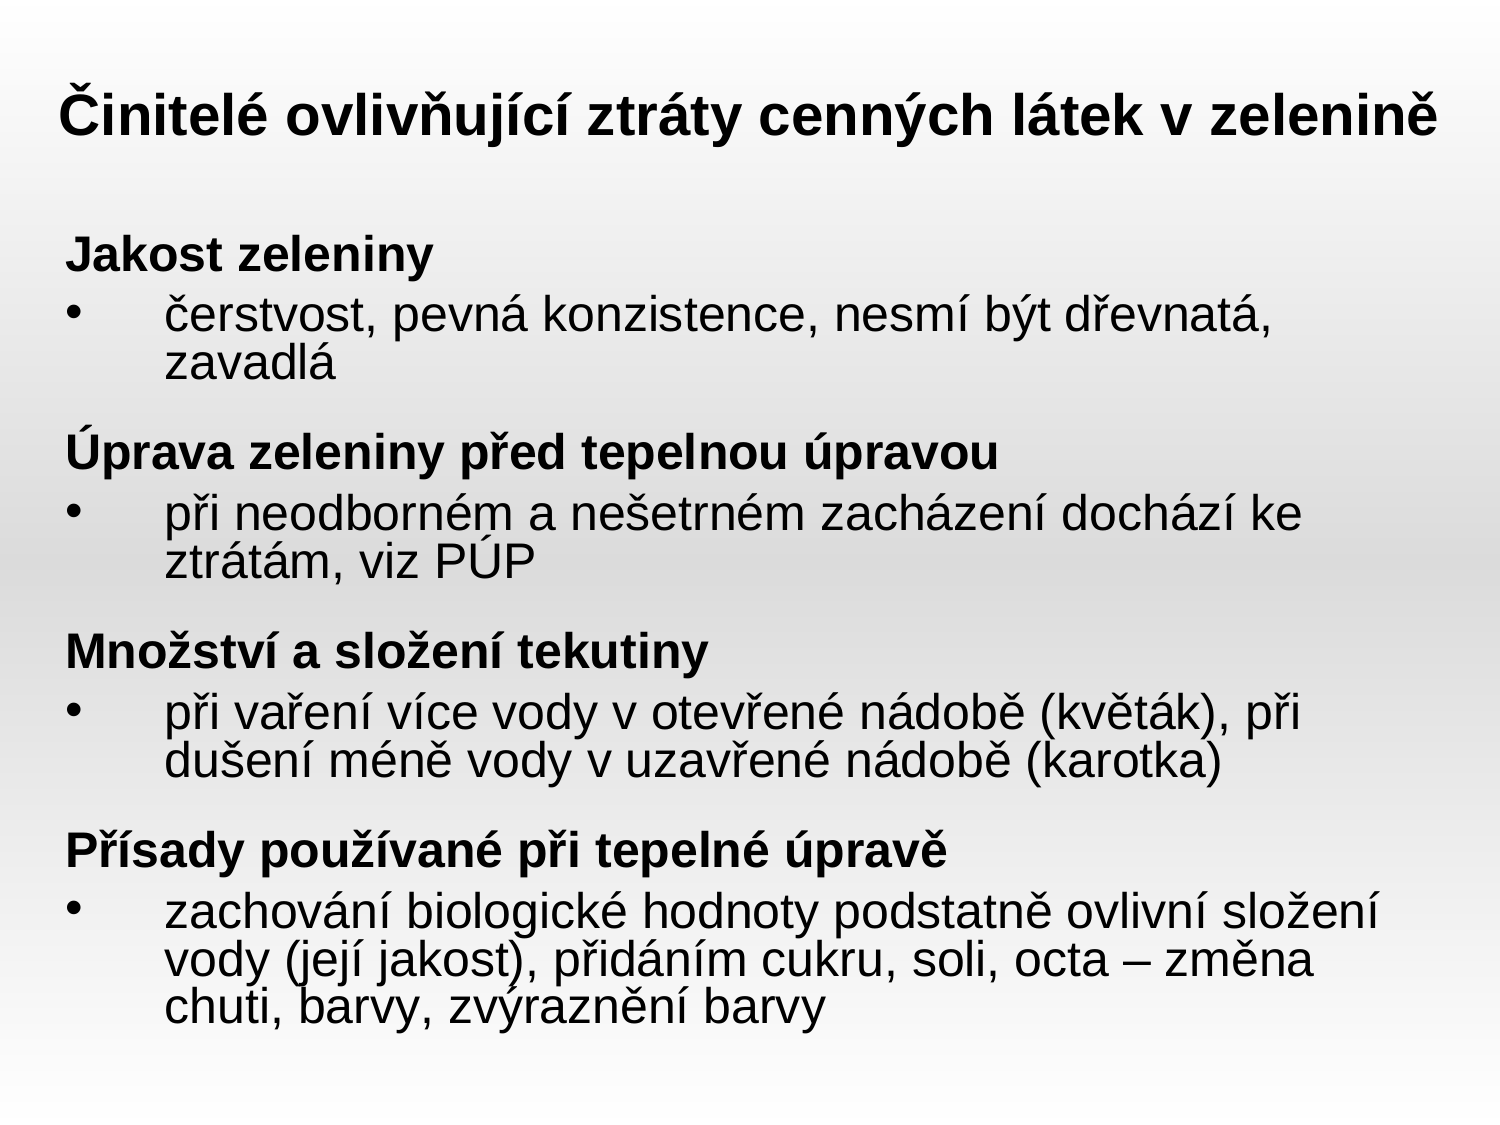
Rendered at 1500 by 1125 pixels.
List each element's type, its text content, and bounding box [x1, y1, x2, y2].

title Činitelé ovlivňující ztráty cenných látek v zelenině [37, 50, 1463, 176]
list Jakost zeleniny čerstvost, pevná konzistence, nesmí být dřevnatá, zavadlá Úprava zeleniny před tepelnou úpravou při neodborném a nešetrném zacházení dochází ke ztrátám, viz PÚP Množství a složení tekutiny při vaření více vody v otevřené nádobě (květák), při dušení méně vody v uzavřené nádobě (karotka) Přísady používané při tepelné úpravě zachování biologické hodnoty podstatně ovlivní složení vody (její jakost), přidáním cukru, soli, octa – změna chuti, barvy, zvýraznění barvy [50, 224, 1450, 1101]
